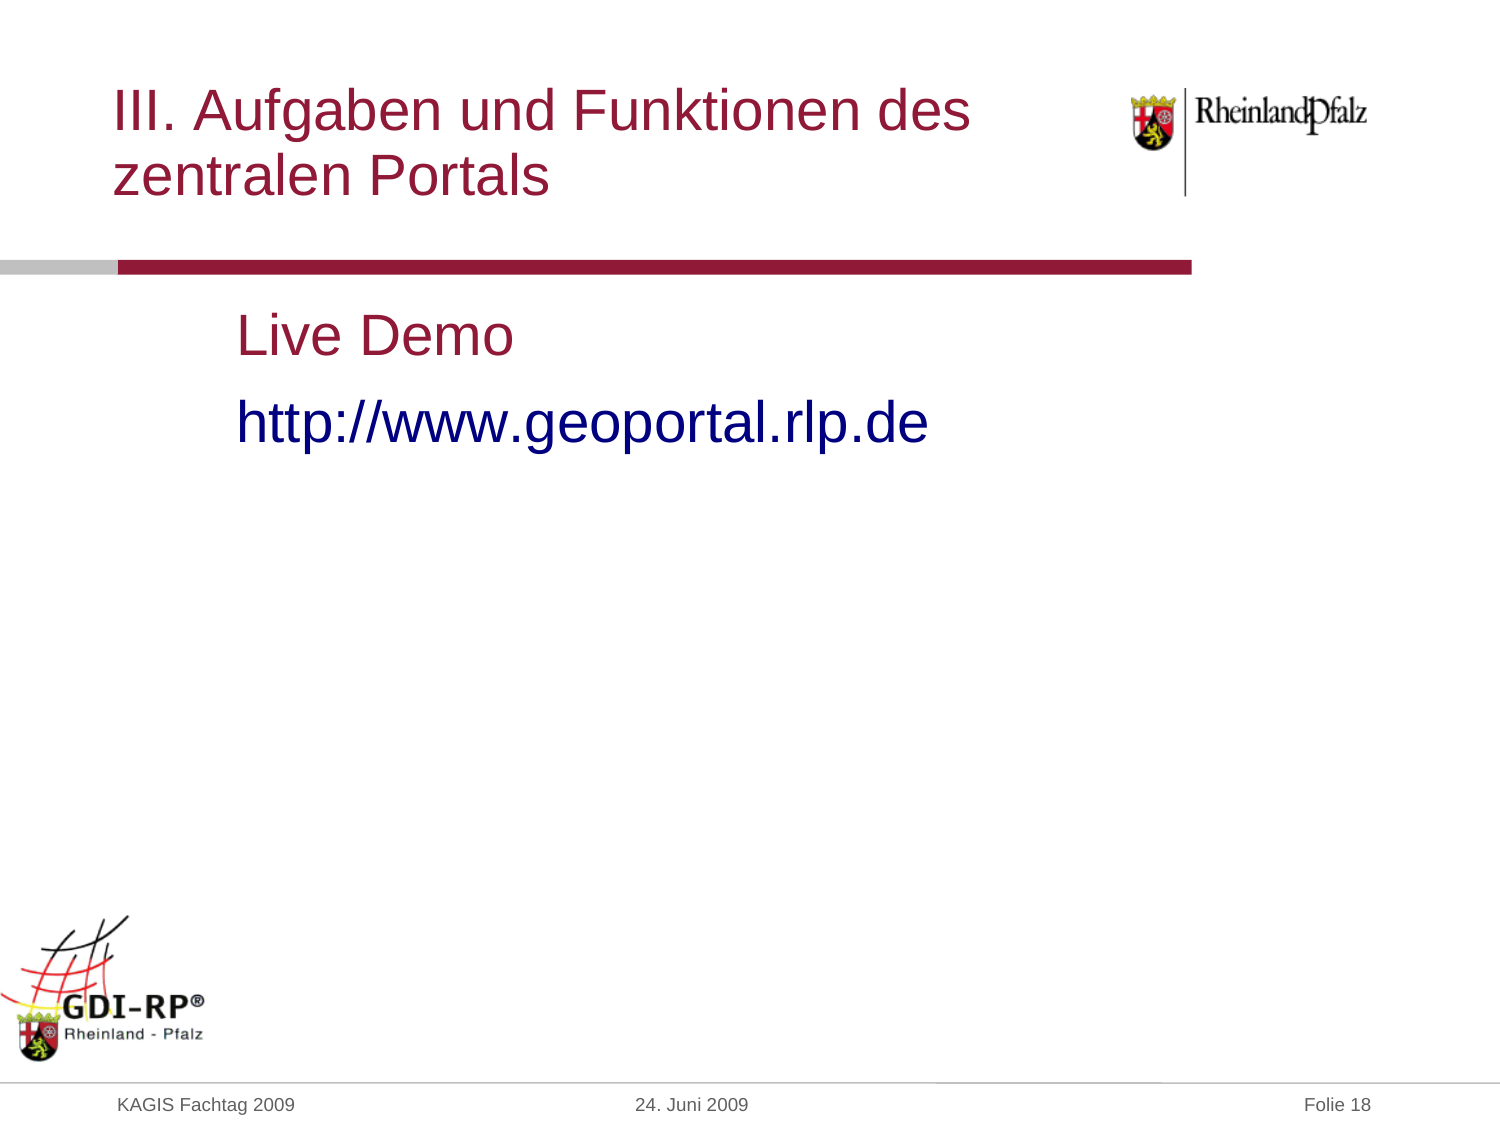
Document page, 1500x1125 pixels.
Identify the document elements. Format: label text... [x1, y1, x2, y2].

title III. Aufgaben und Funktionen des zentralen Portals [112, 63, 1071, 224]
picture [1131, 88, 1447, 198]
list Live Demo http://www.geoportal.rlp.de [236, 308, 1500, 1044]
picture [0, 915, 207, 1063]
